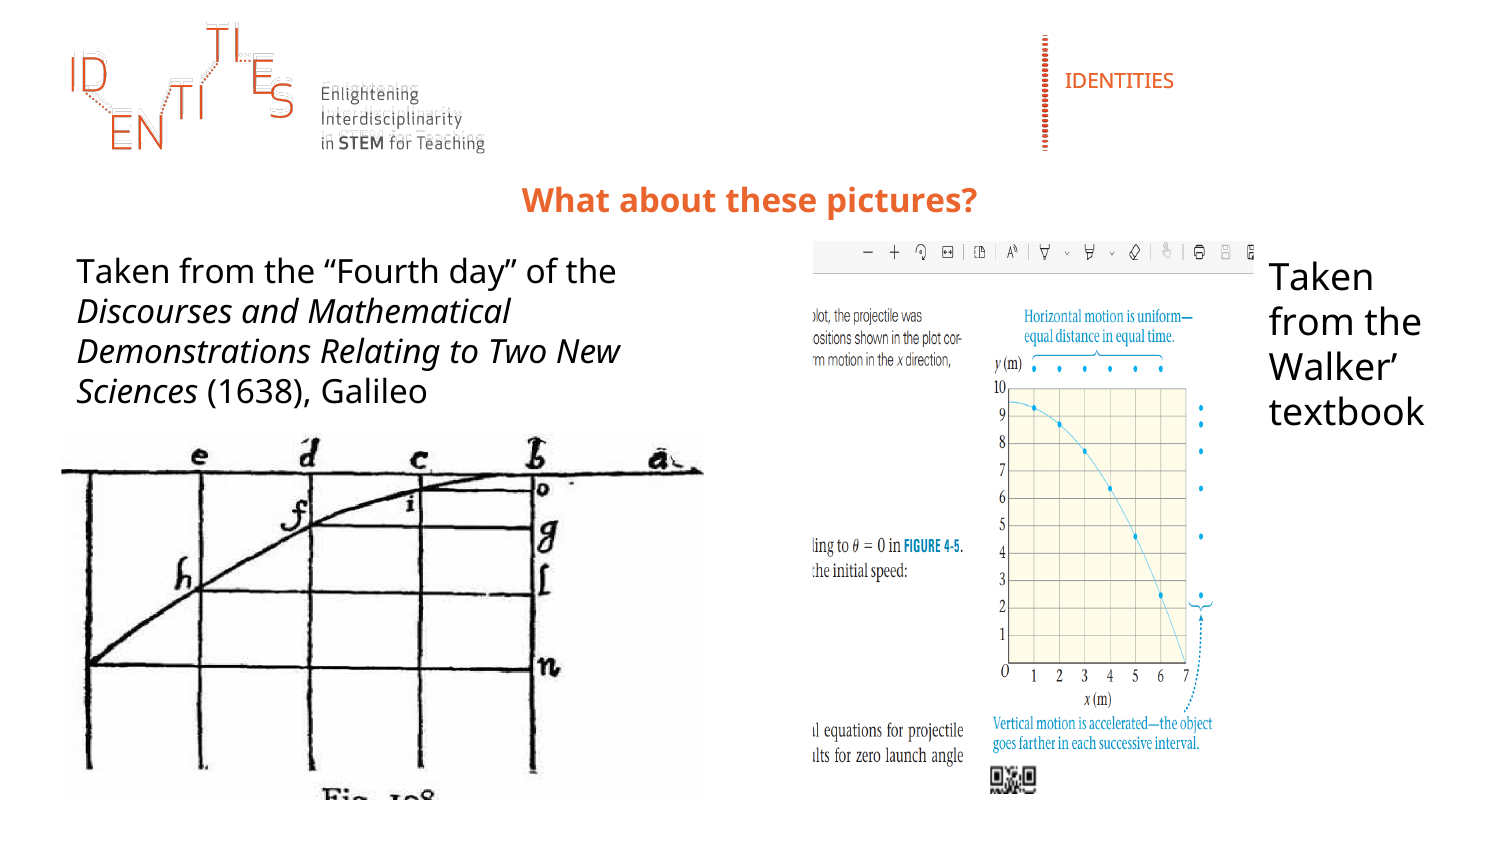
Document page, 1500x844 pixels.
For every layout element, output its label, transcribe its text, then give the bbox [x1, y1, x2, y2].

picture [71, 18, 485, 157]
picture [812, 241, 1254, 794]
picture [1042, 35, 1051, 151]
picture [61, 433, 704, 800]
text_box Taken from the “Fourth day” of the Discourses and Mathematical Demonstrations Relating to Two New Sciences (1638), Galileo [61, 242, 654, 420]
text_box IDENTITIES [1050, 60, 1472, 121]
text_box Taken from the Walker’ textbook [1253, 245, 1442, 442]
text_box What about these pictures? [61, 171, 1439, 228]
